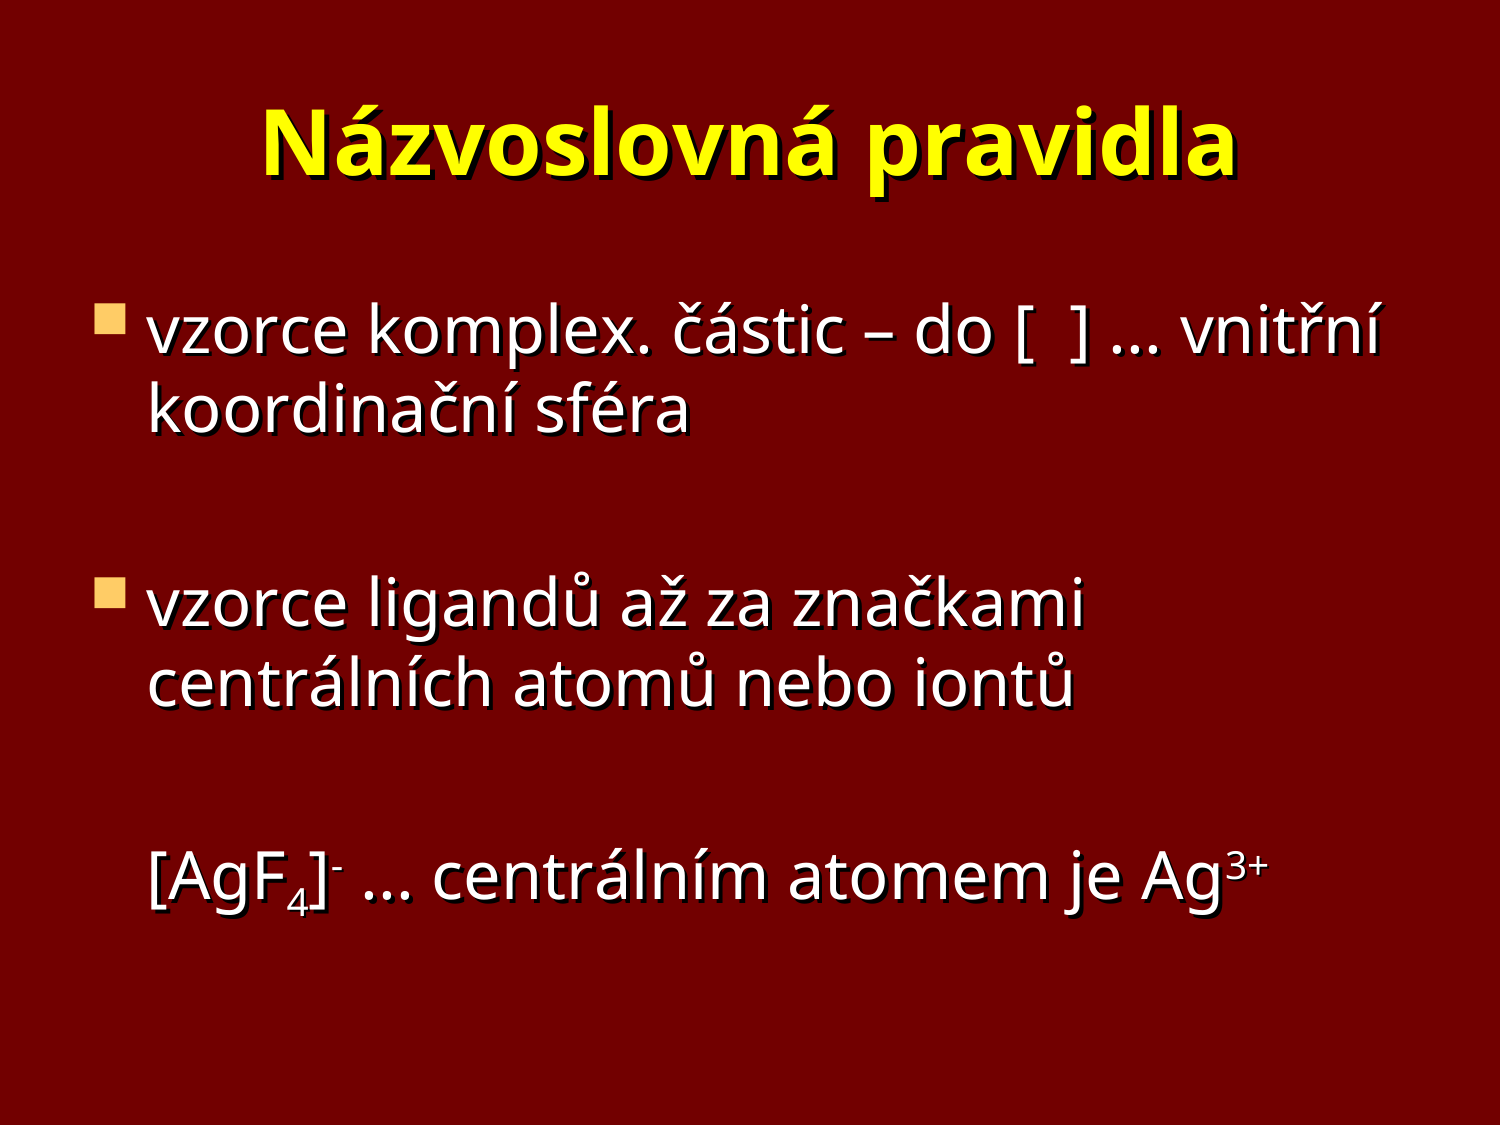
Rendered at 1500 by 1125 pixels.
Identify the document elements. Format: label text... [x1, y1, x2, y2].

list vzorce komplex. částic – do [ ] ... vnitřní koordinační sféra vzorce ligandů až za značkami centrálních atomů nebo iontů [AgF4]- ... centrálním atomem je Ag3+ [75, 278, 1426, 1125]
title Názvoslovná pravidla [75, 45, 1426, 233]
